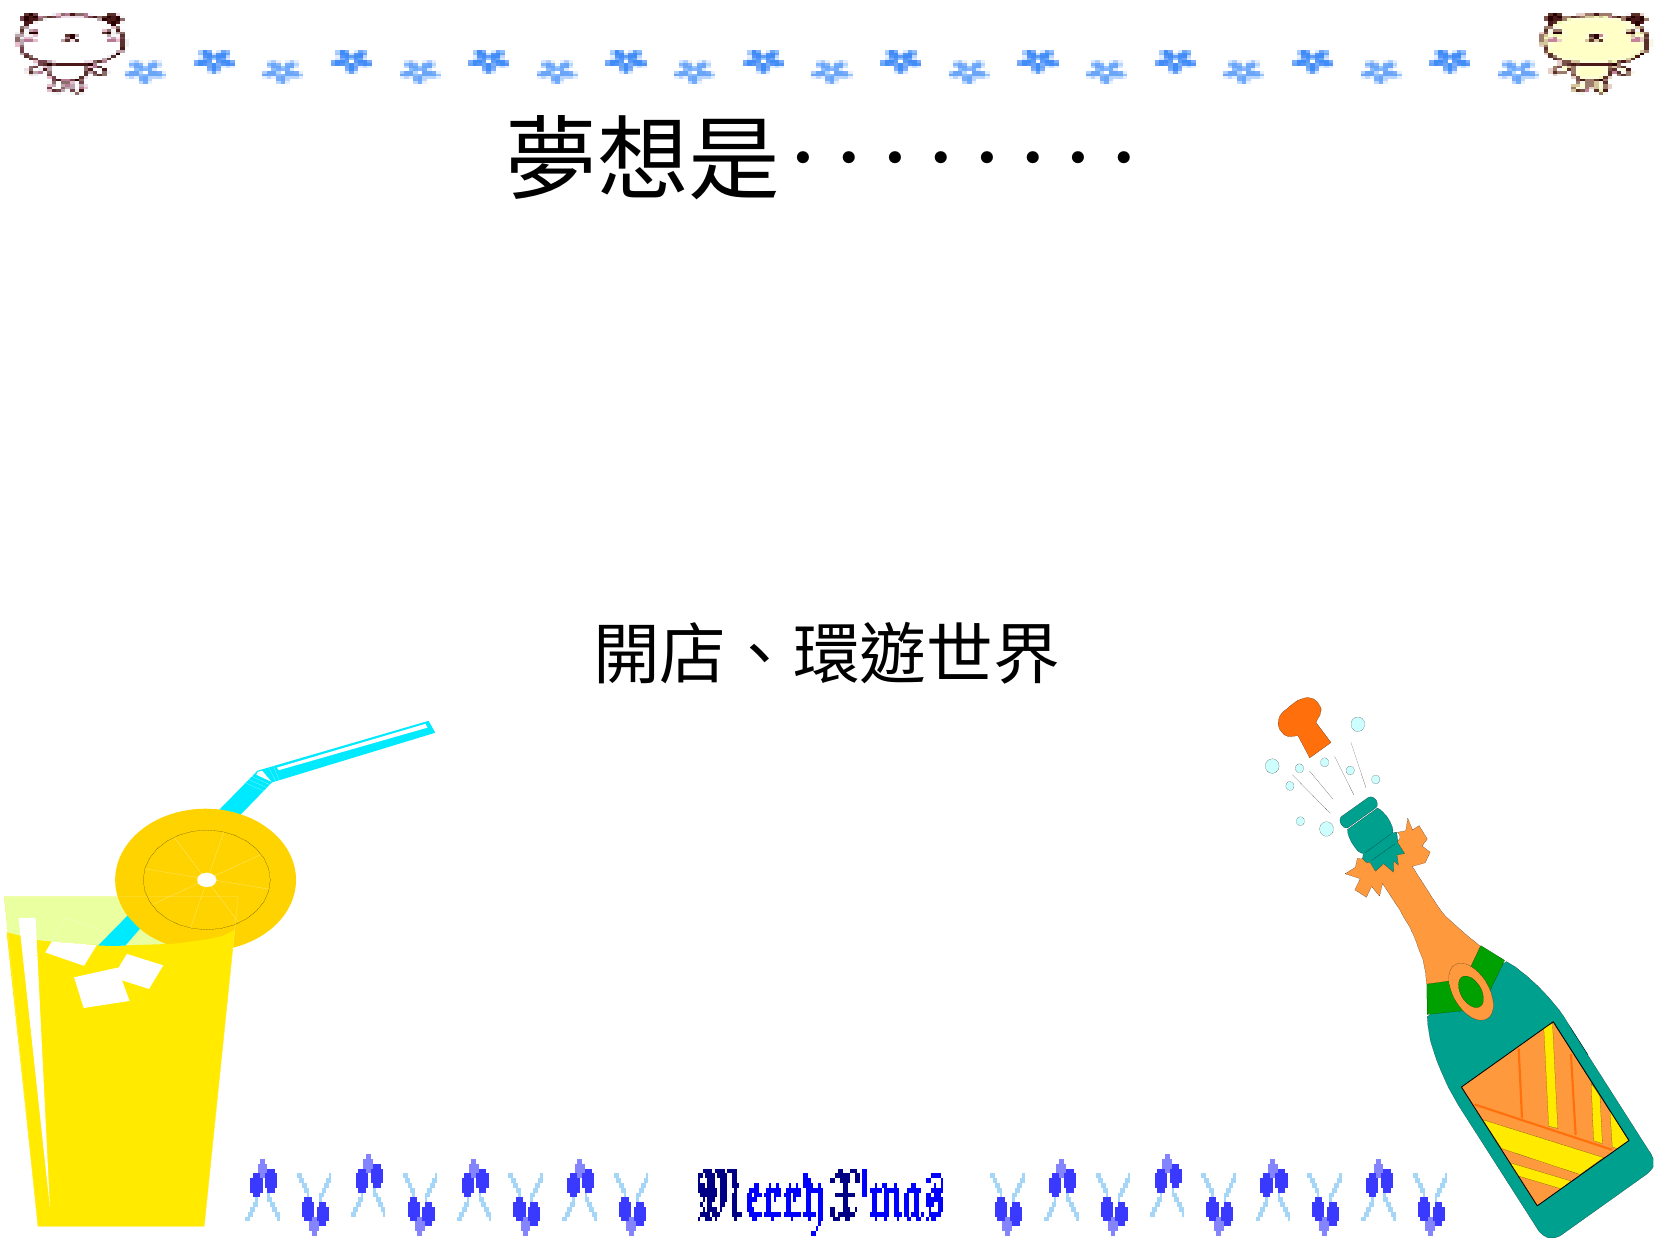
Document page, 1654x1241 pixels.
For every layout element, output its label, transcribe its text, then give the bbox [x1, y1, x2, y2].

picture [2, 695, 1654, 1241]
picture [11, 11, 1654, 95]
subtitle 開店、環遊世界 [82, 290, 1571, 1010]
title 夢想是‥‥‥‥ [82, 95, 1571, 257]
